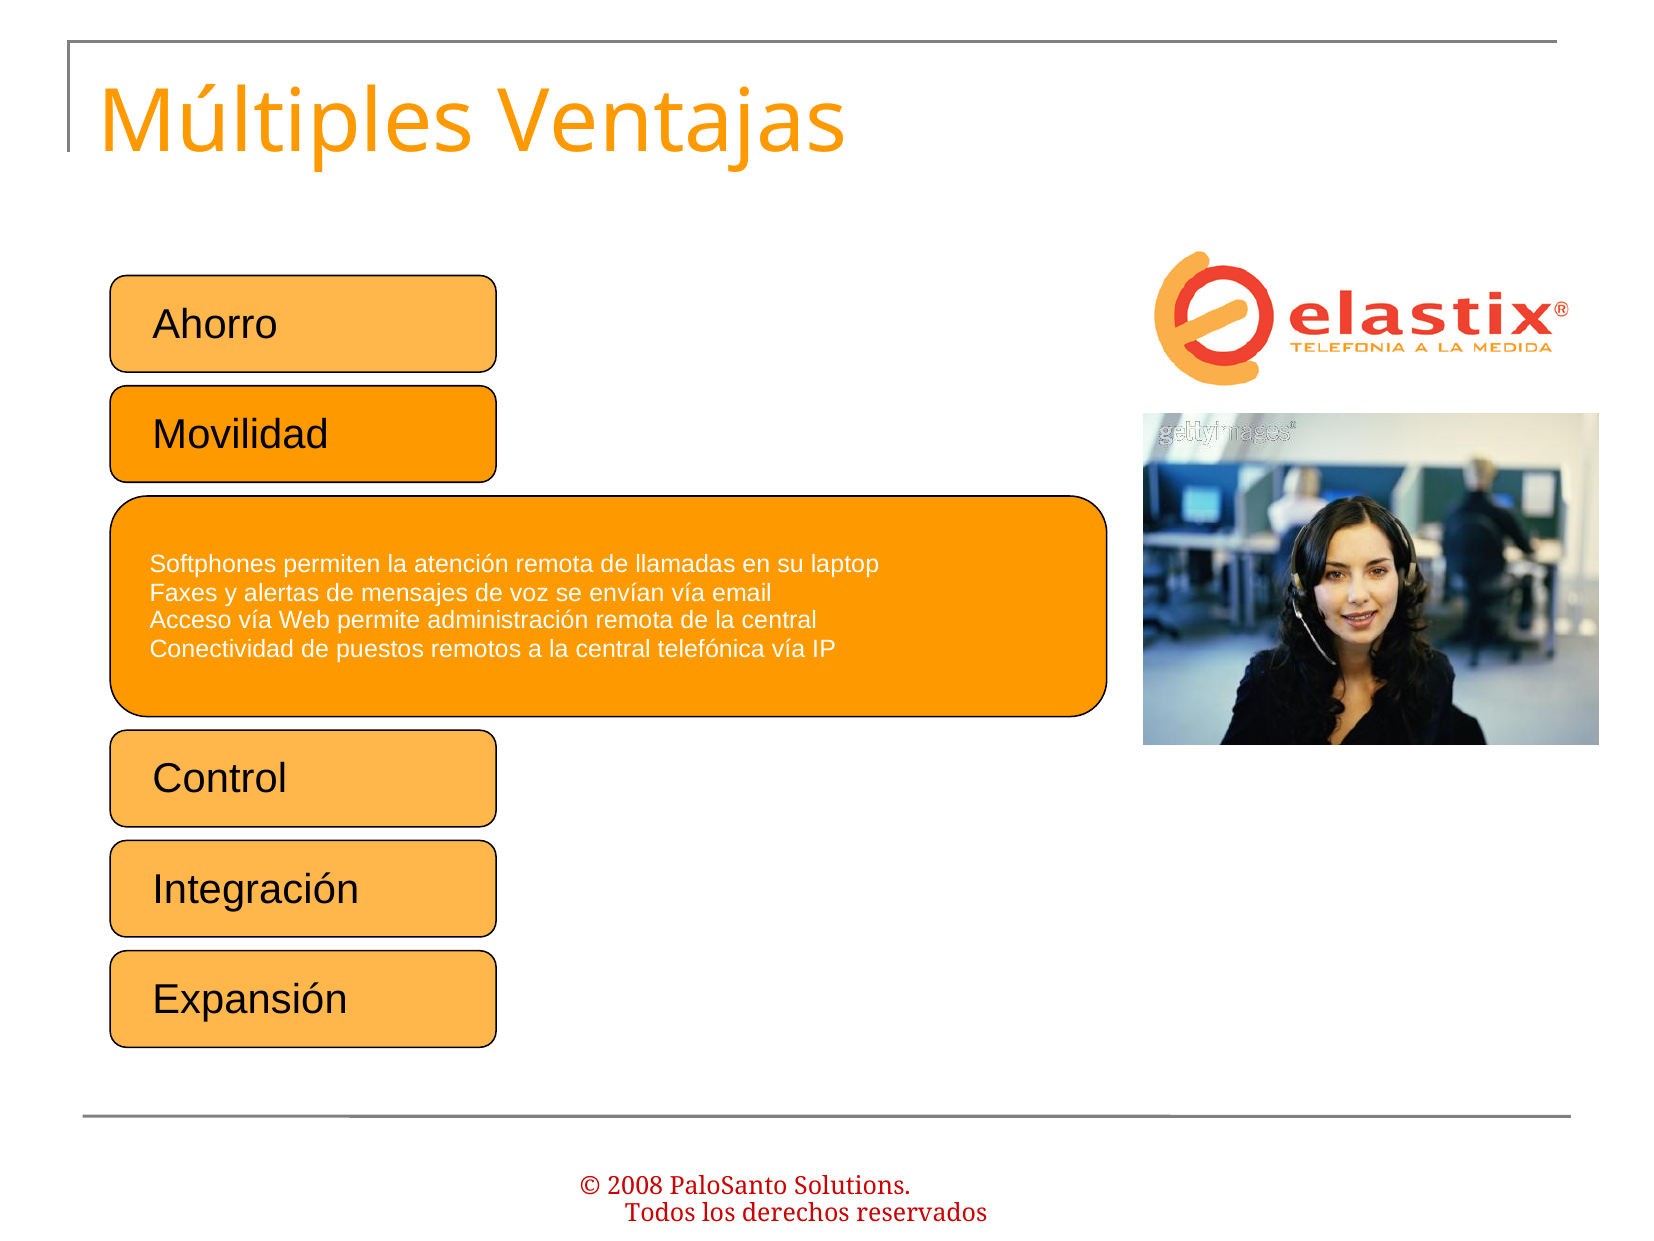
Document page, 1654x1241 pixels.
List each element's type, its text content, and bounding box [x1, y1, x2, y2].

text_box Control [110, 730, 497, 827]
title Múltiples Ventajas [82, 50, 1569, 203]
text_box Expansión [110, 950, 497, 1048]
text_box Softphones permiten la atención remota de llamadas en su laptop Faxes y alertas de mensajes de voz se envían vía email Acceso vía Web permite administración remota de la central Conectividad de puestos remotos a la central telefónica vía IP [110, 496, 1107, 717]
picture [1143, 413, 1599, 745]
text_box Ahorro [110, 275, 497, 373]
text_box Movilidad [110, 385, 497, 483]
text_box Integración [110, 840, 497, 937]
picture [1143, 247, 1599, 394]
